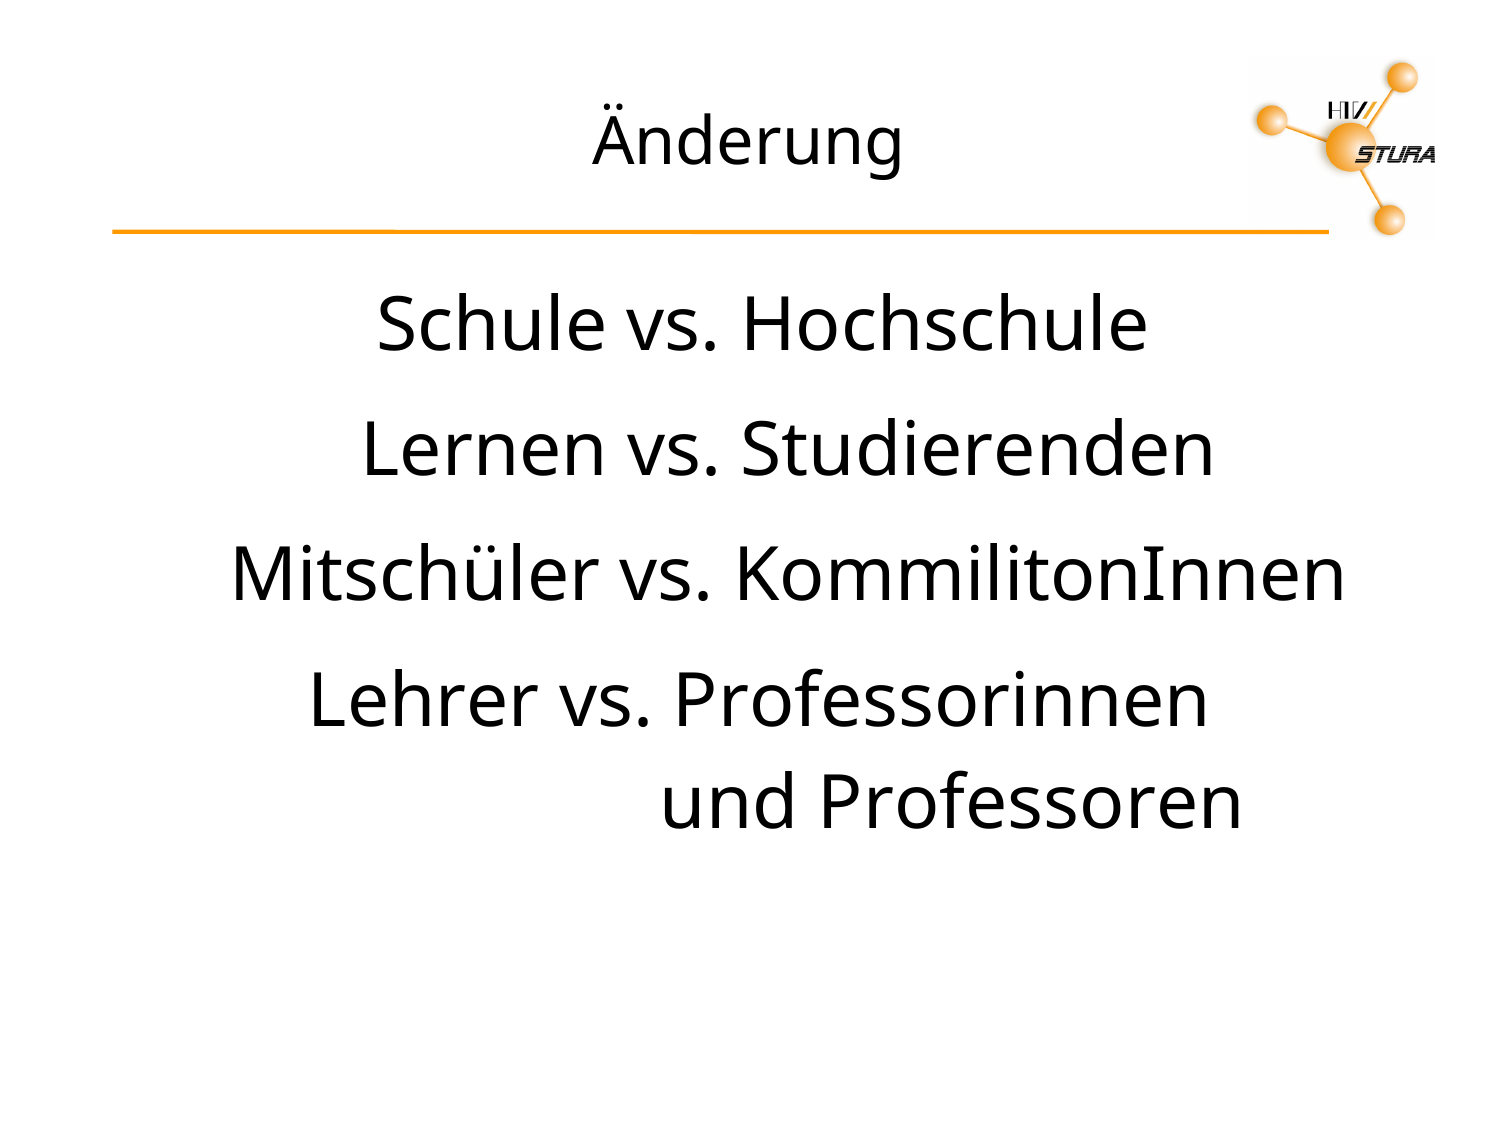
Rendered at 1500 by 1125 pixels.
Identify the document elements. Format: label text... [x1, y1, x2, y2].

title Änderung [74, 45, 1424, 233]
picture [1246, 54, 1435, 242]
list Schule vs. Hochschule Lernen vs. Studierenden Mitschüler vs. KommilitonInnen Lehrer vs. Professorinnen und Professoren [75, 262, 1426, 894]
